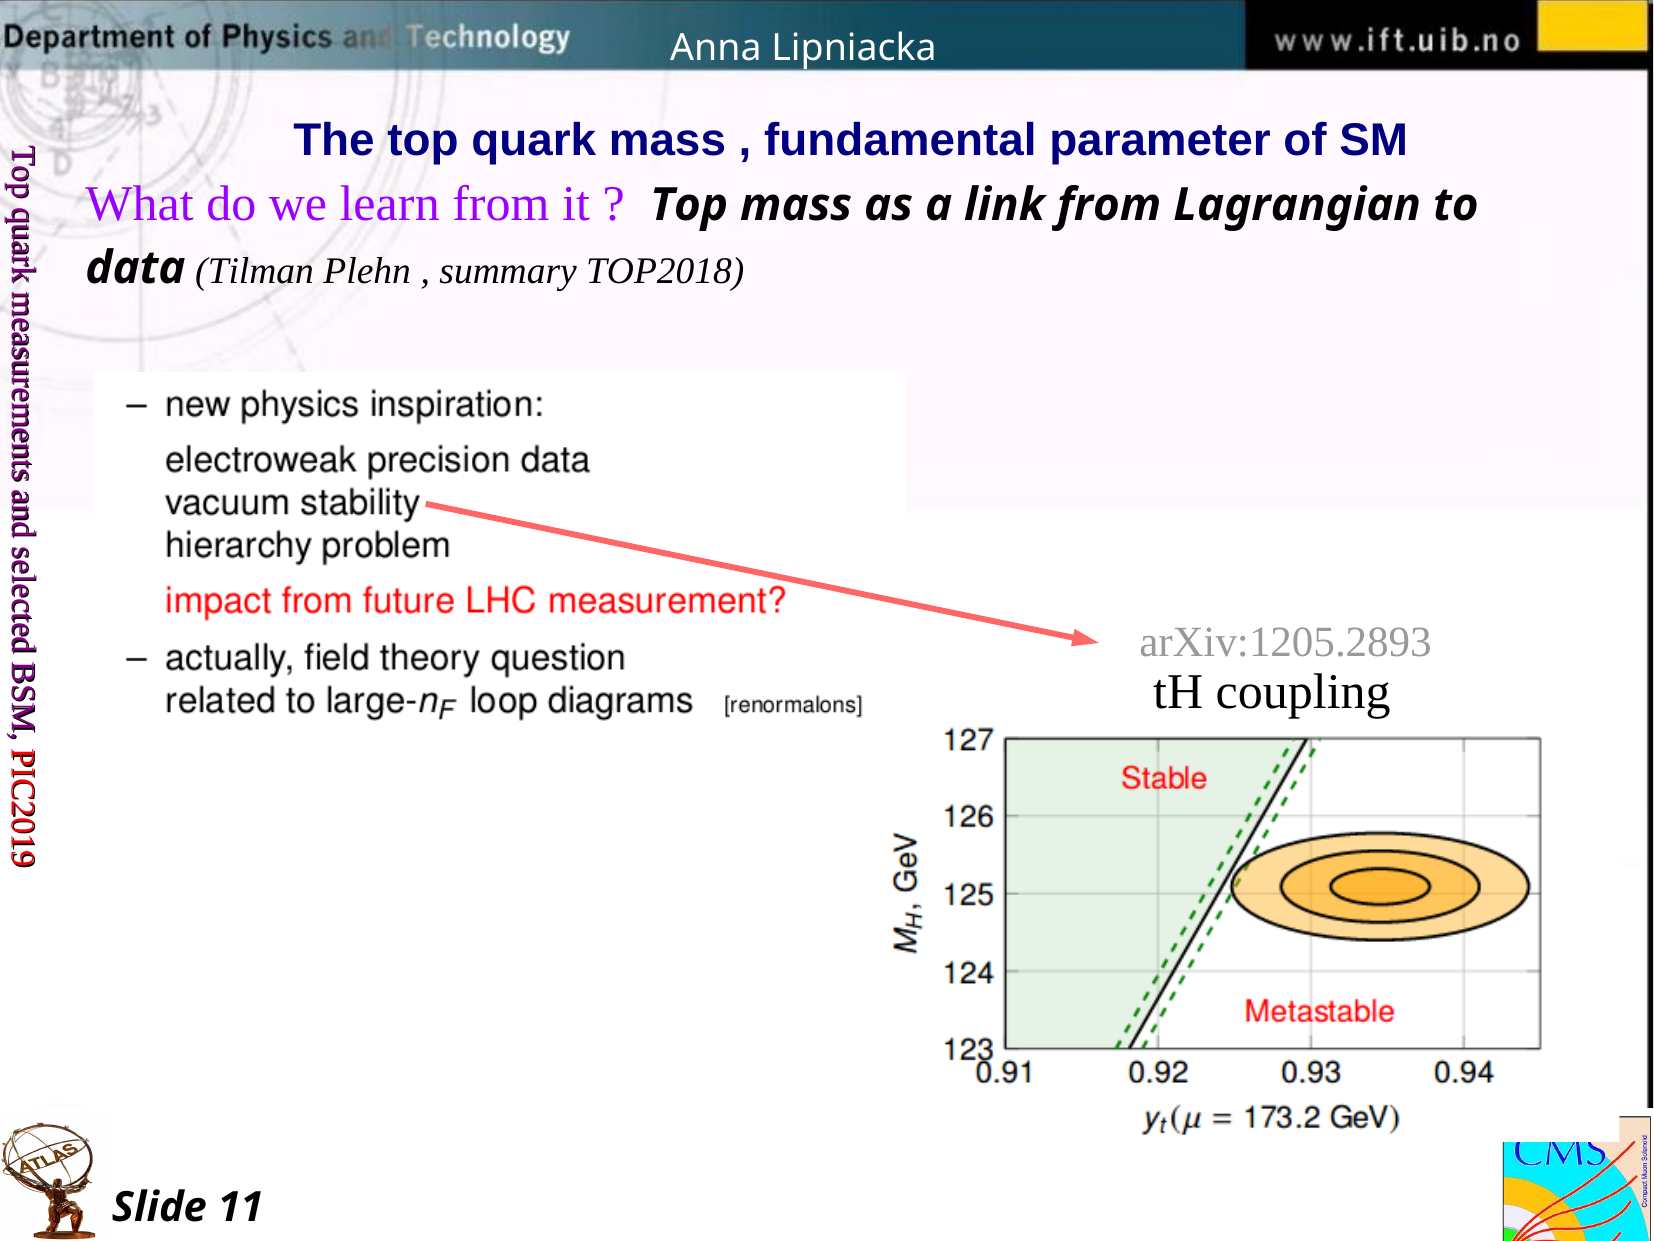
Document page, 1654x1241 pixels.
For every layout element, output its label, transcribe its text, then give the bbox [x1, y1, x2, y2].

text_box Slide 11 [111, 1177, 244, 1232]
text_box What do we learn from it ? Top mass as a link from Lagrangian to data (Tilman Plehn , summary TOP2018) [85, 171, 1511, 329]
picture [0, 1113, 112, 1241]
title The top quark mass , fundamental parameter of SM [145, 35, 1557, 243]
picture [0, 0, 1654, 1241]
text_box arXiv:1205.2893 [1139, 618, 1433, 727]
